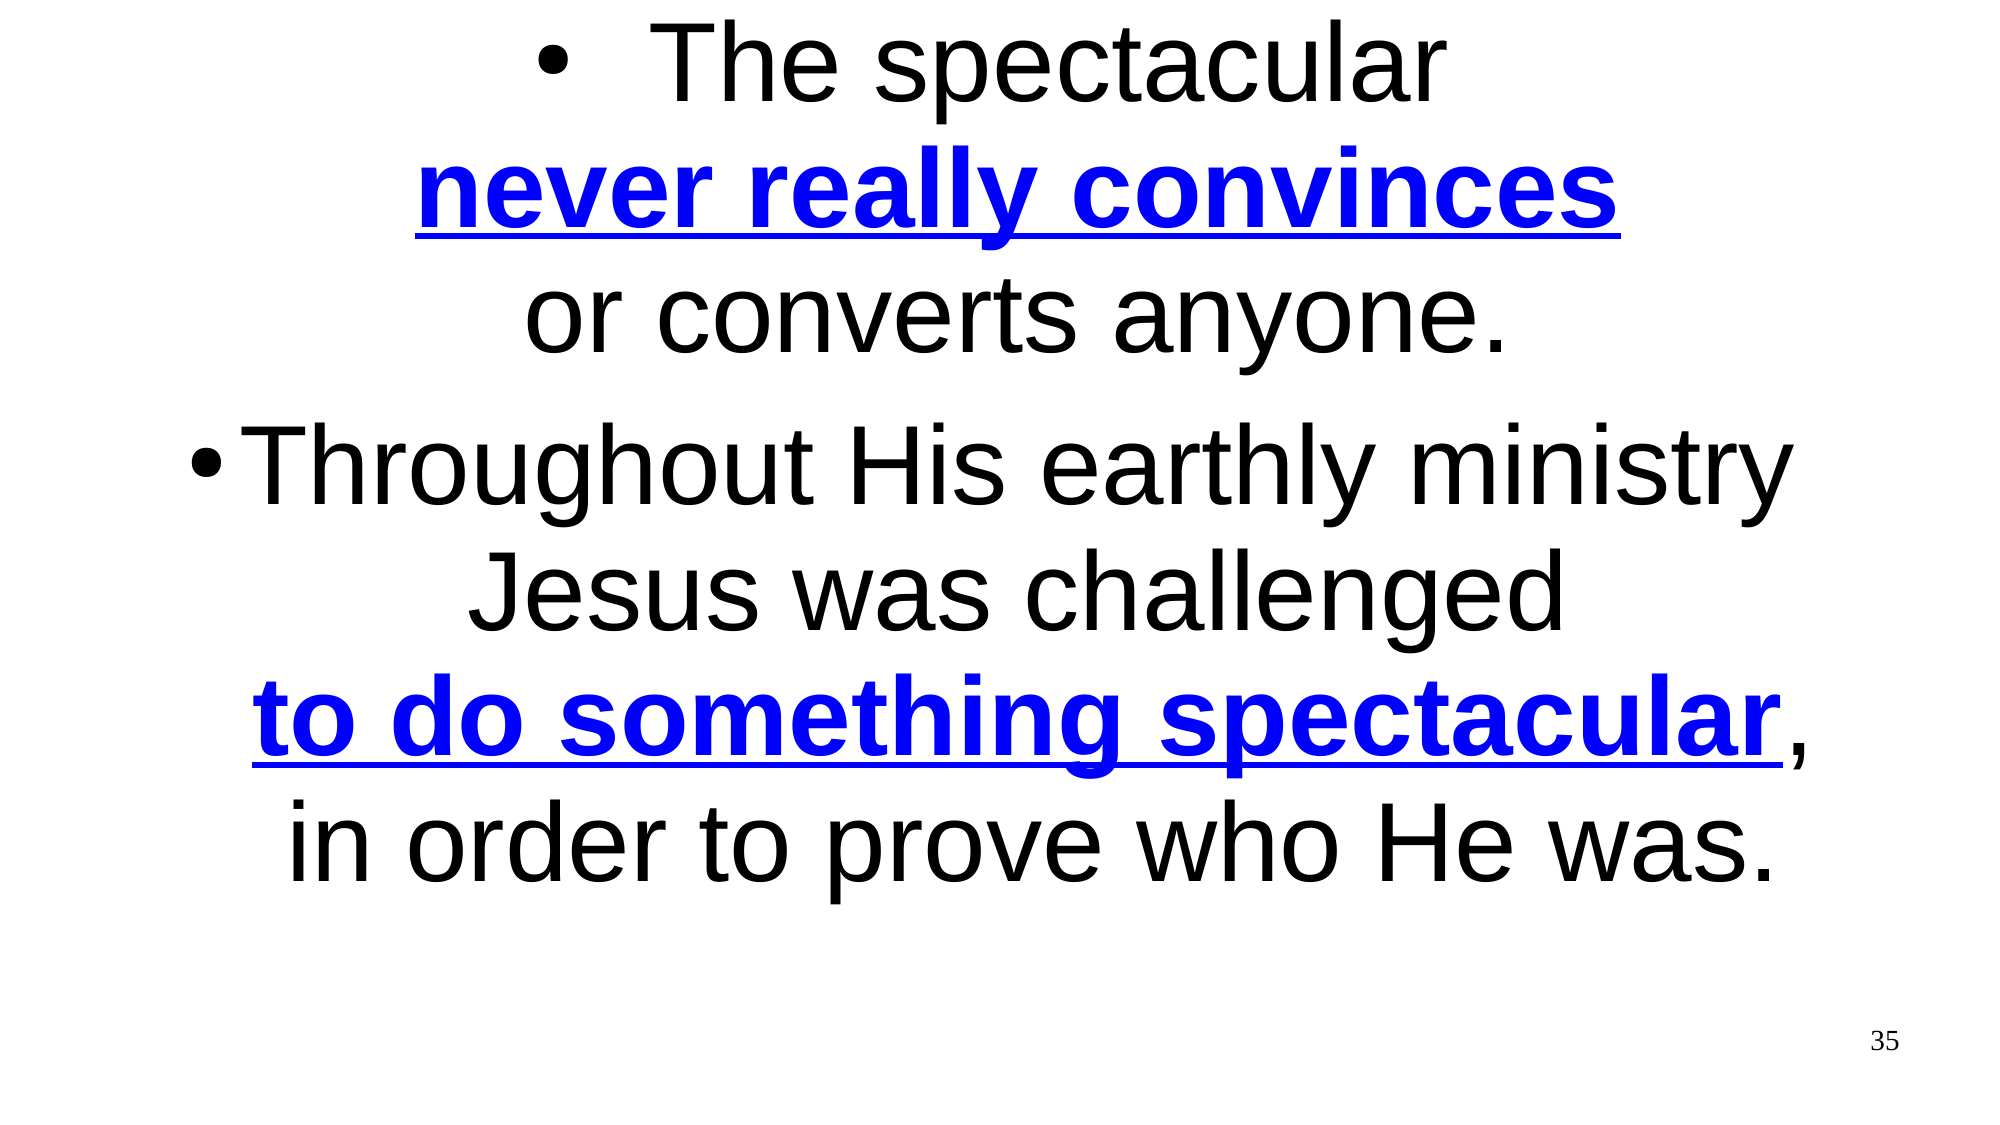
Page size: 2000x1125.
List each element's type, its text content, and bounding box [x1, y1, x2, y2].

list The spectacular never really convinces or converts anyone. Throughout His earthly ministry Jesus was challenged to do something spectacular, in order to prove who He was. [0, 0, 1996, 1123]
